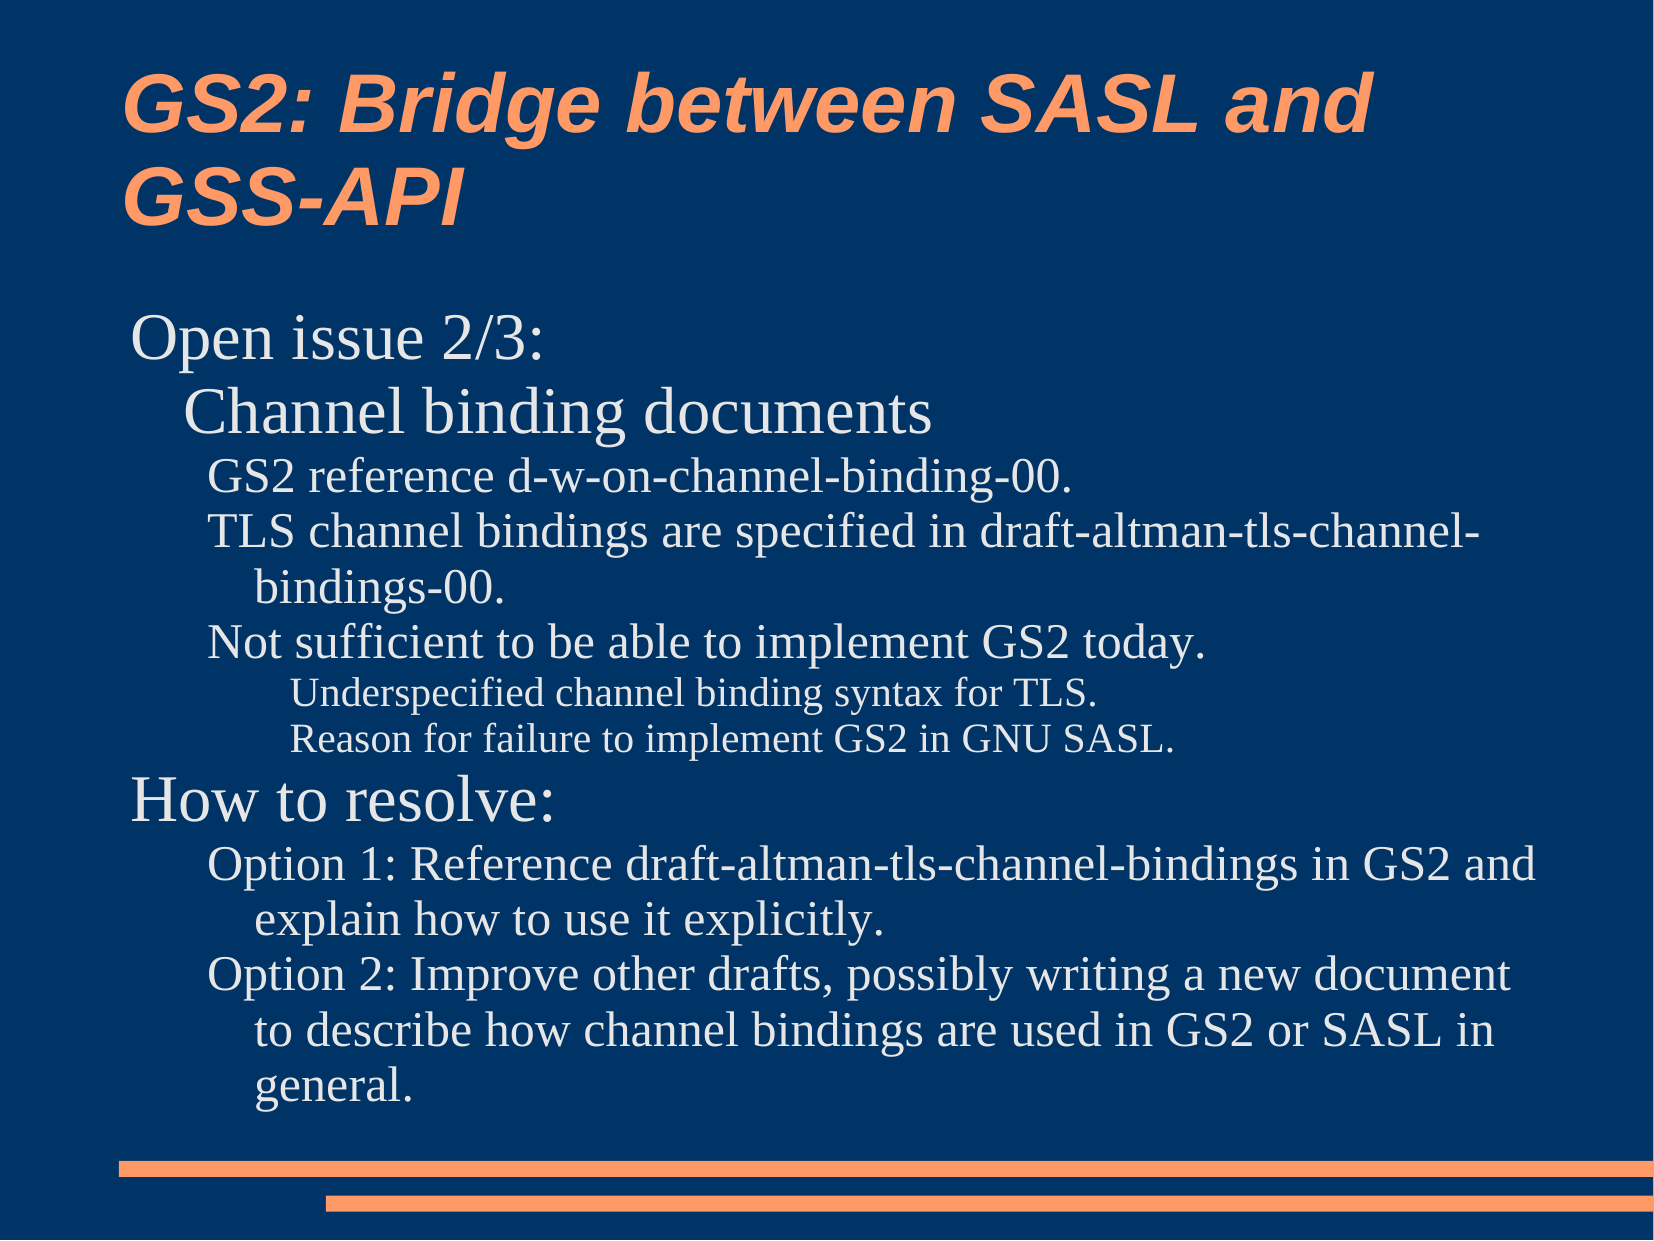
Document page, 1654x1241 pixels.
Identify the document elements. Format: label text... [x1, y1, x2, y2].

title GS2: Bridge between SASL and GSS-API [121, 46, 1534, 254]
list Open issue 2/3: Channel binding documents GS2 reference d-w-on-channel-binding-00. TLS channel bindings are specified in draft-altman-tls-channel-bindings-00. Not sufficient to be able to implement GS2 today. Underspecified channel binding syntax for TLS. Reason for failure to implement GS2 in GNU SASL. How to resolve: Option 1: Reference draft-altman-tls-channel-bindings in GS2 and explain how to use it explicitly. Option 2: Improve other drafts, possibly writing a new document to describe how channel bindings are used in GS2 or SASL in general. [112, 300, 1552, 1155]
